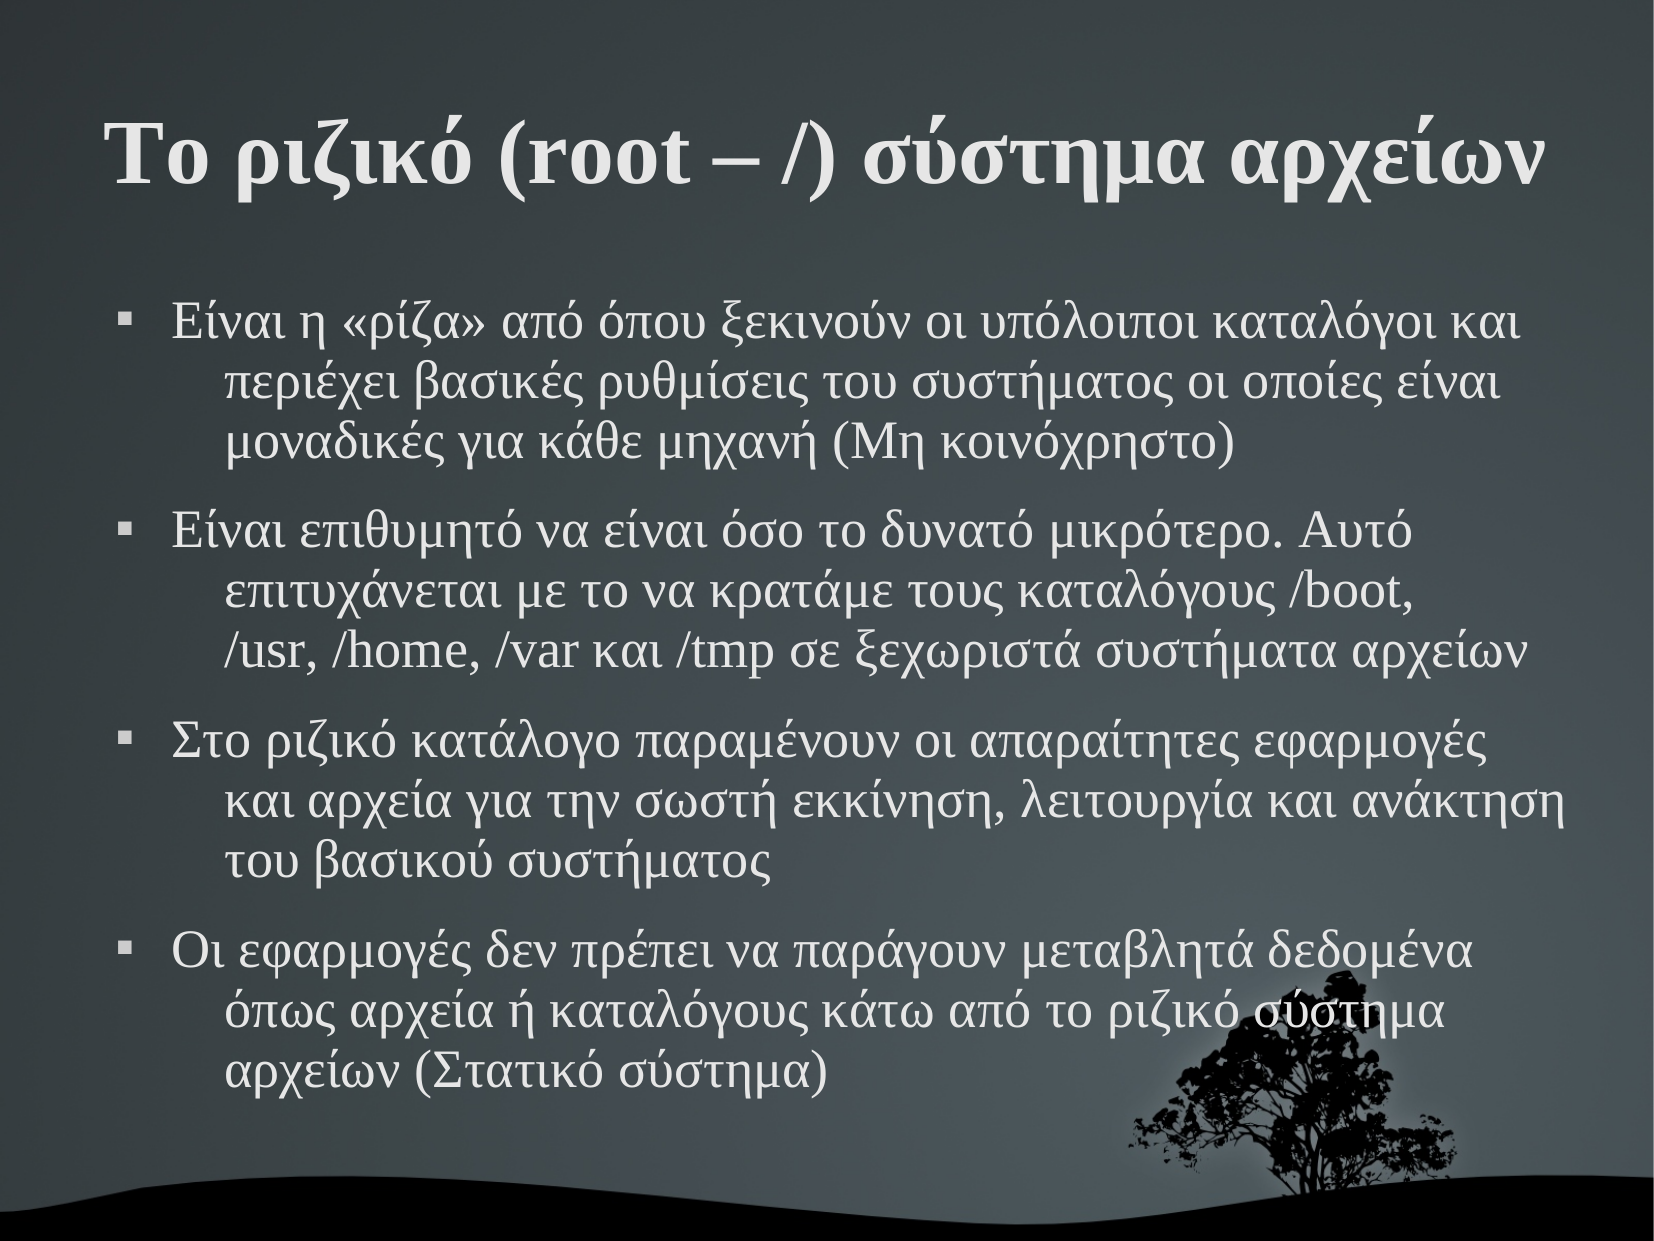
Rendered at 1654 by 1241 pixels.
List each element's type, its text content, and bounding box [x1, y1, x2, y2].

list Είναι η «ρίζα» από όπου ξεκινούν οι υπόλοιποι καταλόγοι και περιέχει βασικές ρυθμίσεις του συστήματος οι οποίες είναι μοναδικές για κάθε μηχανή (Μη κοινόχρηστο) Είναι επιθυμητό να είναι όσο το δυνατό μικρότερο. Αυτό επιτυχάνεται με το να κρατάμε τους καταλόγους /boot, /usr, /home, /var και /tmp σε ξεχωριστά συστήματα αρχείων Στο ριζικό κατάλογο παραμένουν οι απαραίτητες εφαρμογές και αρχεία για την σωστή εκκίνηση, λειτουργία και ανάκτηση του βασικού συστήματος Οι εφαρμογές δεν πρέπει να παράγουν μεταβλητά δεδομένα όπως αρχεία ή καταλόγους κάτω από το ριζικό σύστημα αρχείων (Στατικό σύστημα) [82, 290, 1571, 1165]
picture [0, 0, 1654, 1241]
title Το ριζικό (root – /) σύστημα αρχείων [82, 49, 1571, 257]
